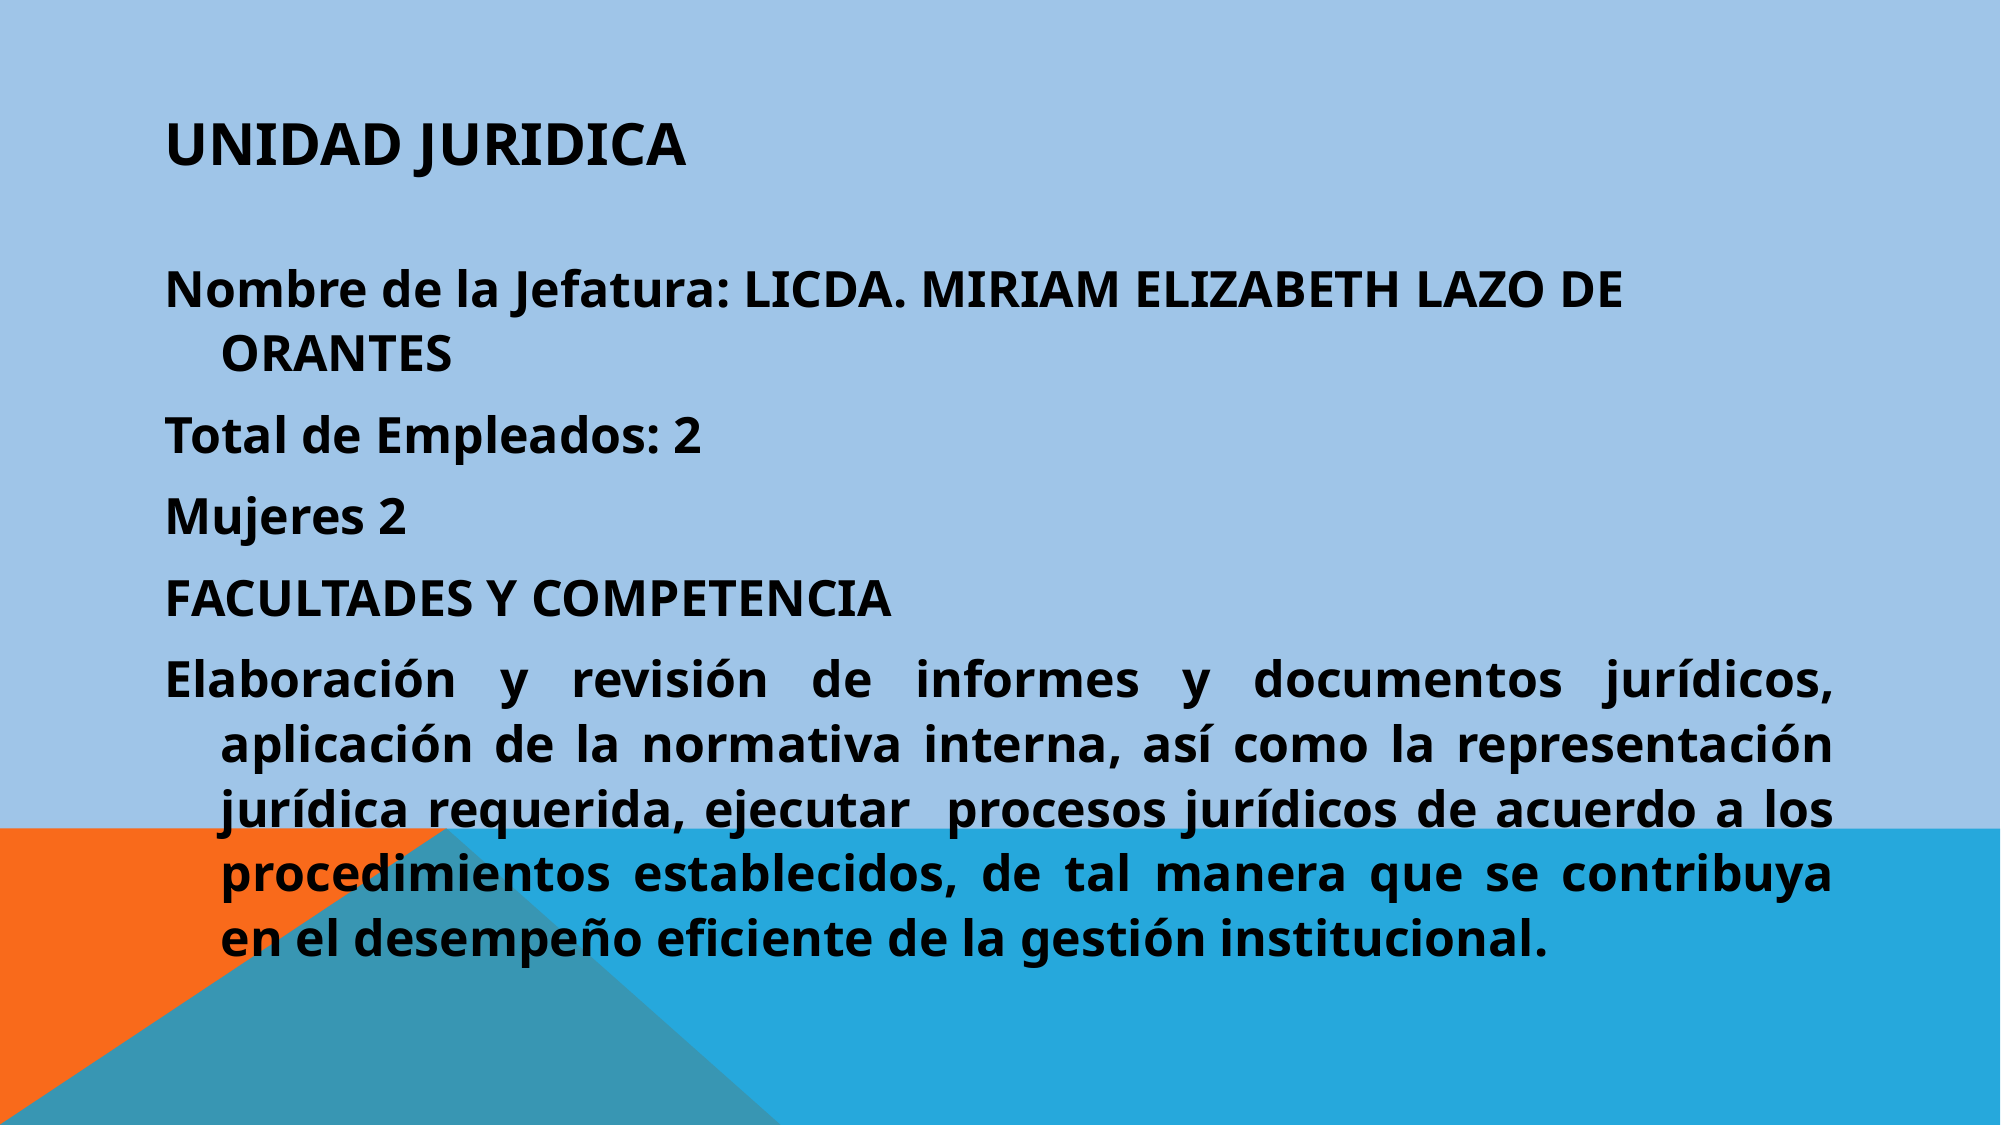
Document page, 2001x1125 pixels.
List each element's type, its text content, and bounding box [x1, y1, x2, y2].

text_box UNIDAD JURIDICA [149, 99, 1850, 194]
text_box Nombre de la Jefatura: LICDA. MIRIAM ELIZABETH LAZO DE ORANTES Total de Empleados: 2 Mujeres 2 FACULTADES Y COMPETENCIA Elaboración y revisión de informes y documentos jurídicos, aplicación de la normativa interna, así como la representación jurídica requerida, ejecutar procesos jurídicos de acuerdo a los procedimientos establecidos, de tal manera que se contribuya en el desempeño eficiente de la gestión institucional. [149, 244, 1850, 956]
